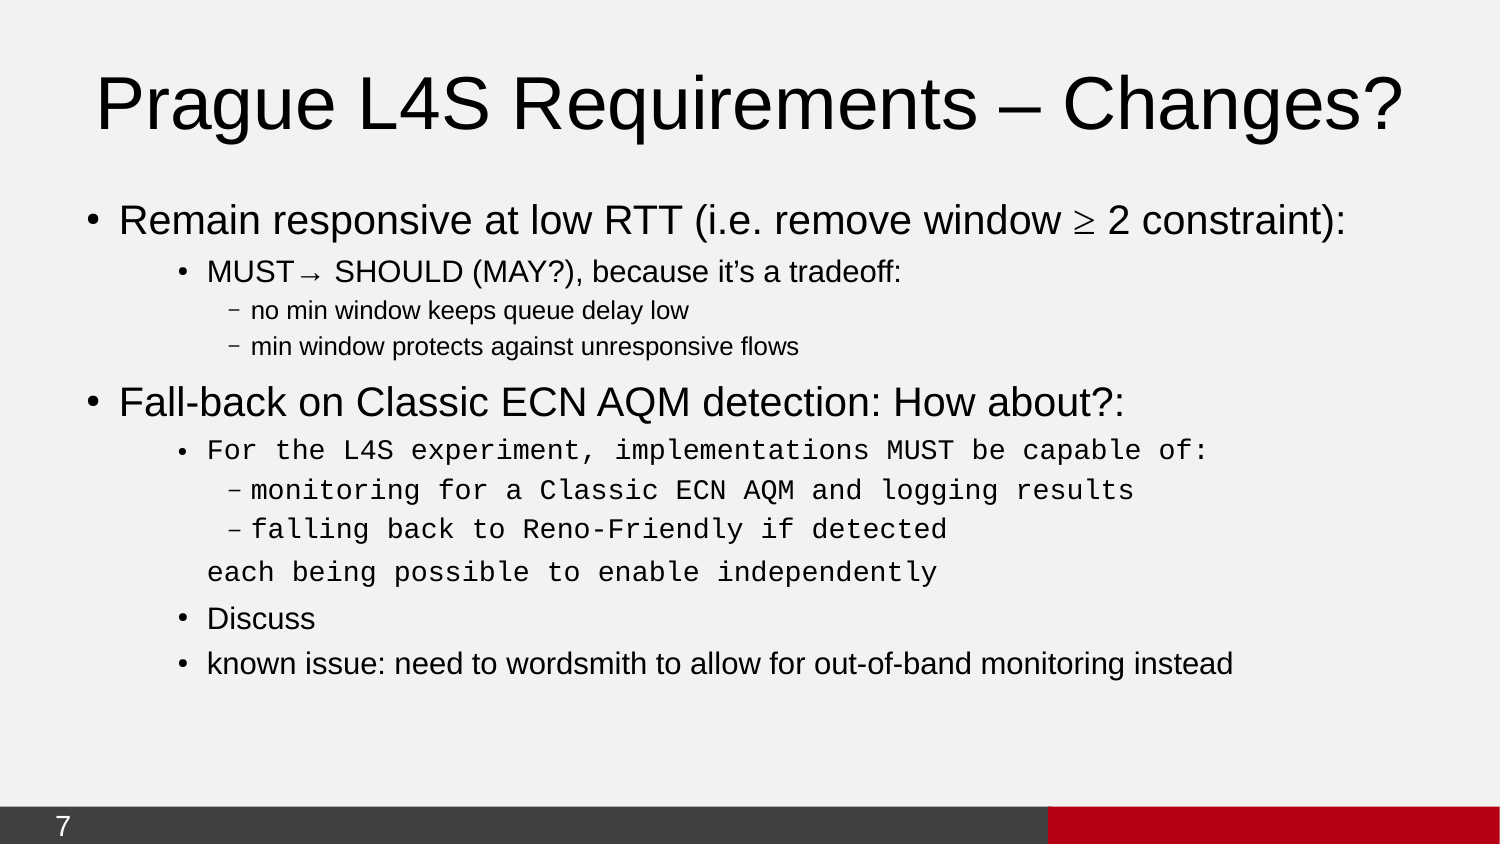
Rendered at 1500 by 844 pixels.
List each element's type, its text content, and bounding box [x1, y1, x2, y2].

list Remain responsive at low RTT (i.e. remove window ≥ 2 constraint): MUST→ SHOULD (MAY?), because it’s a tradeoff: no min window keeps queue delay low min window protects against unresponsive flows Fall-back on Classic ECN AQM detection: How about?: For the L4S experiment, implementations MUST be capable of: monitoring for a Classic ECN AQM and logging results falling back to Reno-Friendly if detected each being possible to enable independently Discuss known issue: need to wordsmith to allow for out-of-band monitoring instead [75, 197, 1425, 687]
title Prague L4S Requirements – Changes? [75, 33, 1425, 175]
